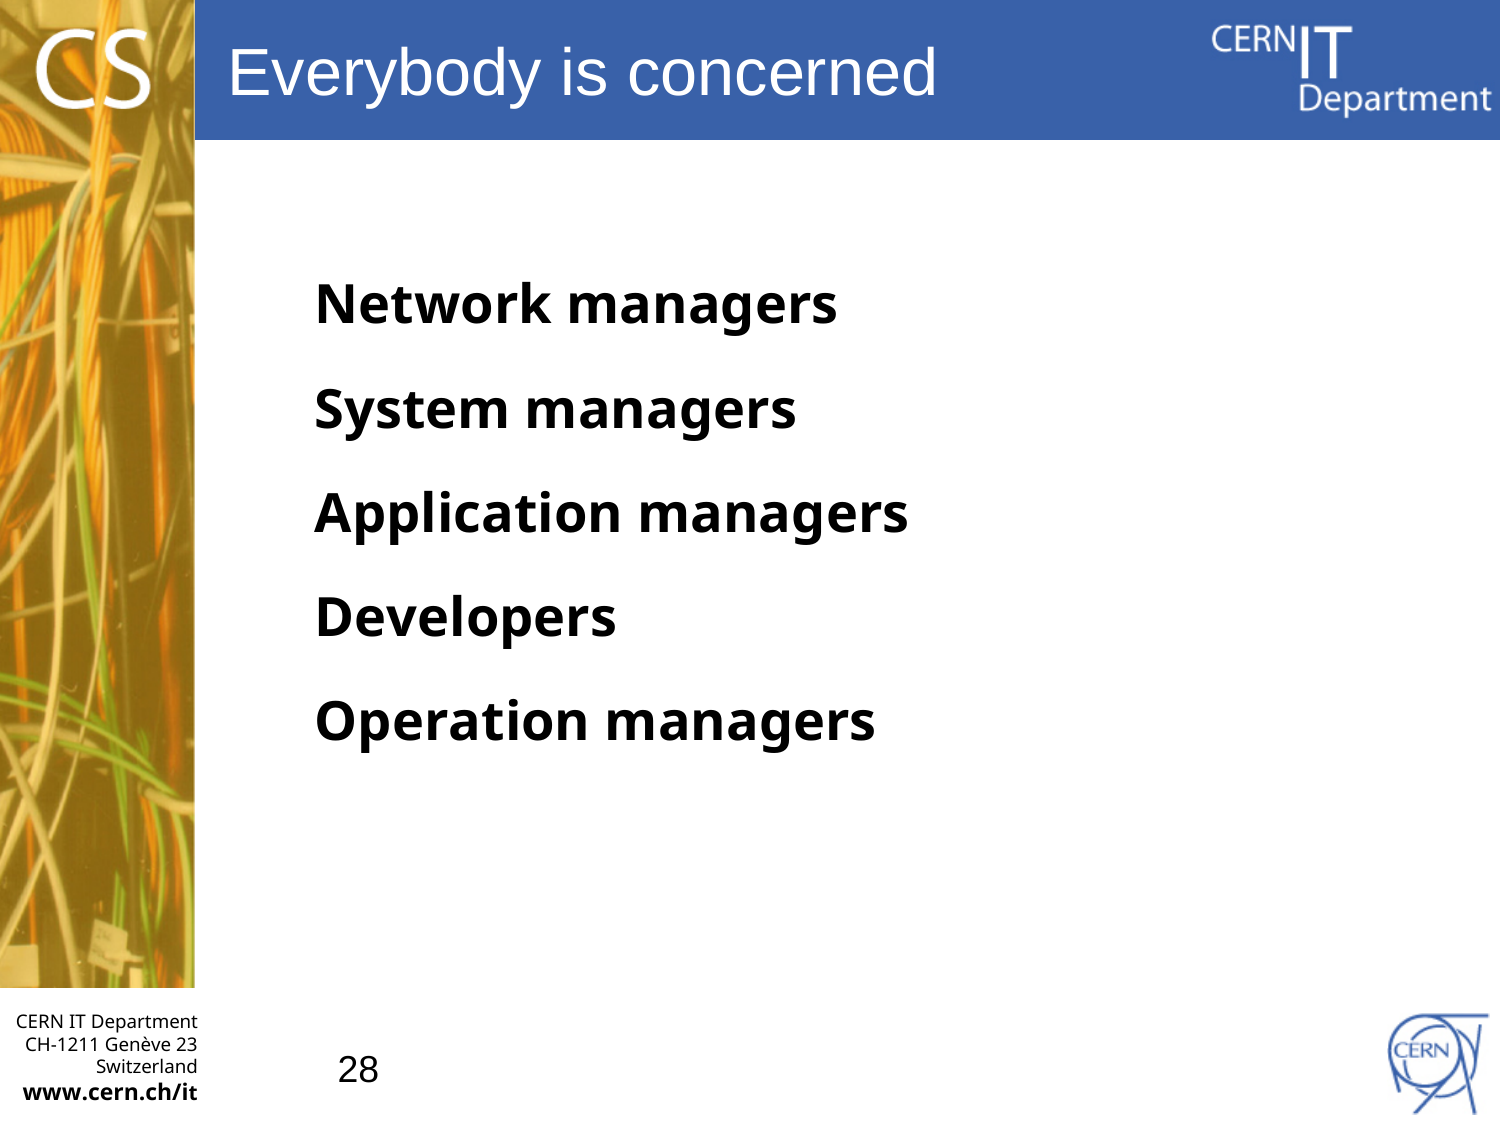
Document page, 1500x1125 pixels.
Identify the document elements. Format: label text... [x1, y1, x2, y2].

picture [0, 0, 212, 988]
title Everybody is concerned [212, 0, 1126, 157]
text_box Network managers System managers Application managers Developers Operation managers [300, 262, 1351, 938]
picture [1126, 0, 1500, 140]
picture [1387, 1012, 1490, 1115]
